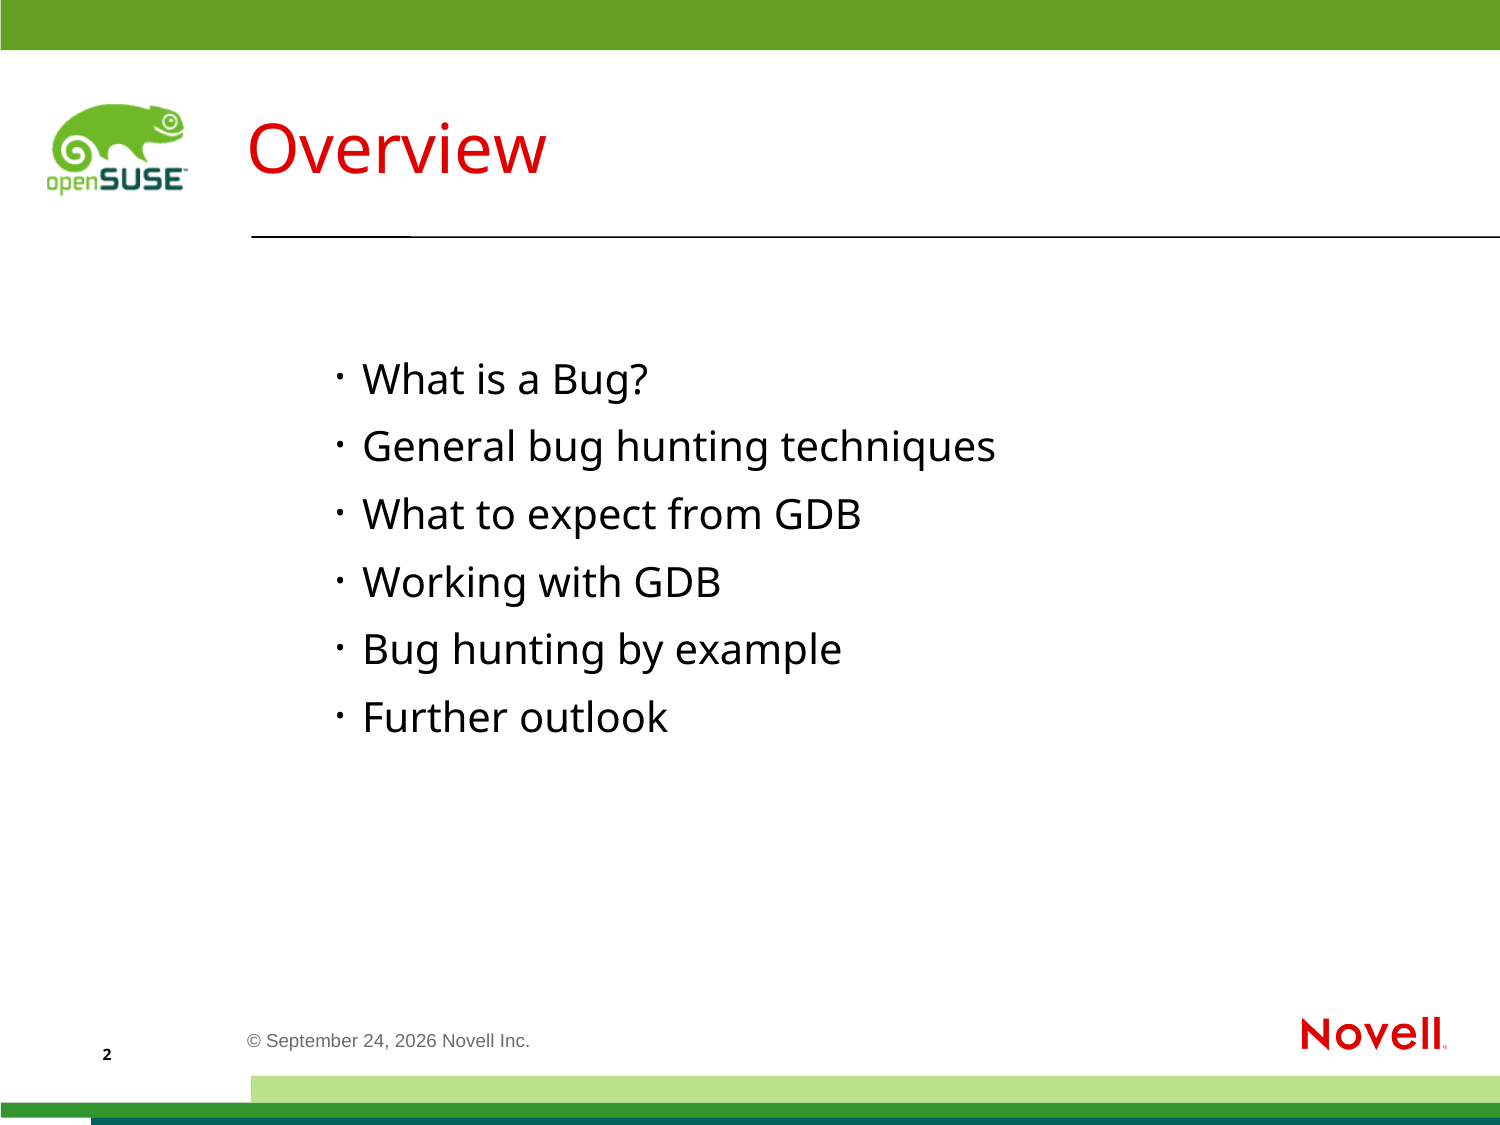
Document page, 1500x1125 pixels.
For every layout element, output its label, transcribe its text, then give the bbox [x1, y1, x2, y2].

picture [47, 104, 188, 197]
title Overview [246, 60, 1409, 239]
list What is a Bug? General bug hunting techniques What to expect from GDB Working with GDB Bug hunting by example Further outlook [245, 267, 1269, 995]
picture [1295, 1011, 1453, 1056]
